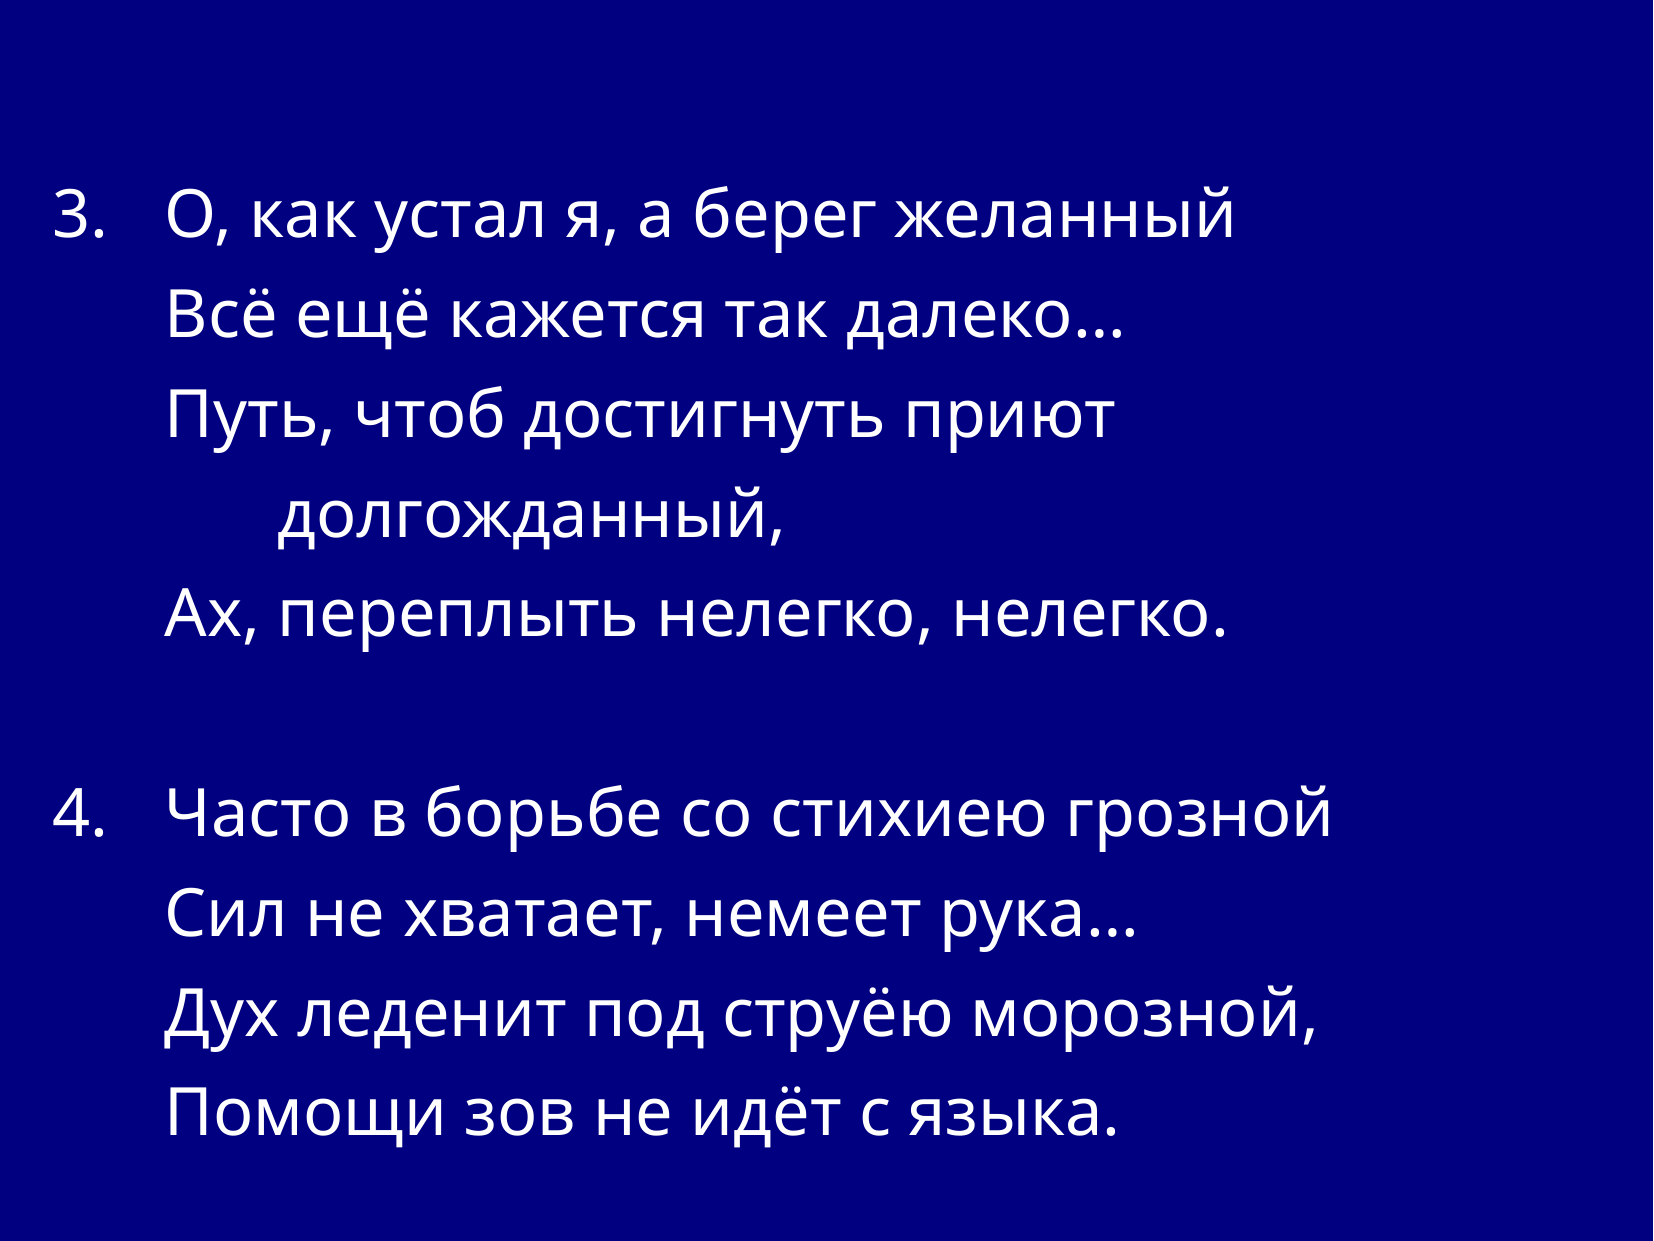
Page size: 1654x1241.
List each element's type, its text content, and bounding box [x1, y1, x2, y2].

text_box 3. О, как устал я, а берег желанный Всё ещё кажется так далеко… Путь, чтоб достигнуть приют долгожданный, Ах, переплыть нелегко, нелегко. 4. Часто в борьбе со стихиею грозной Сил не хватает, немеет рука… Дух леденит под струёю морозной, Помощи зов не идёт с языка. [37, 150, 1653, 1163]
